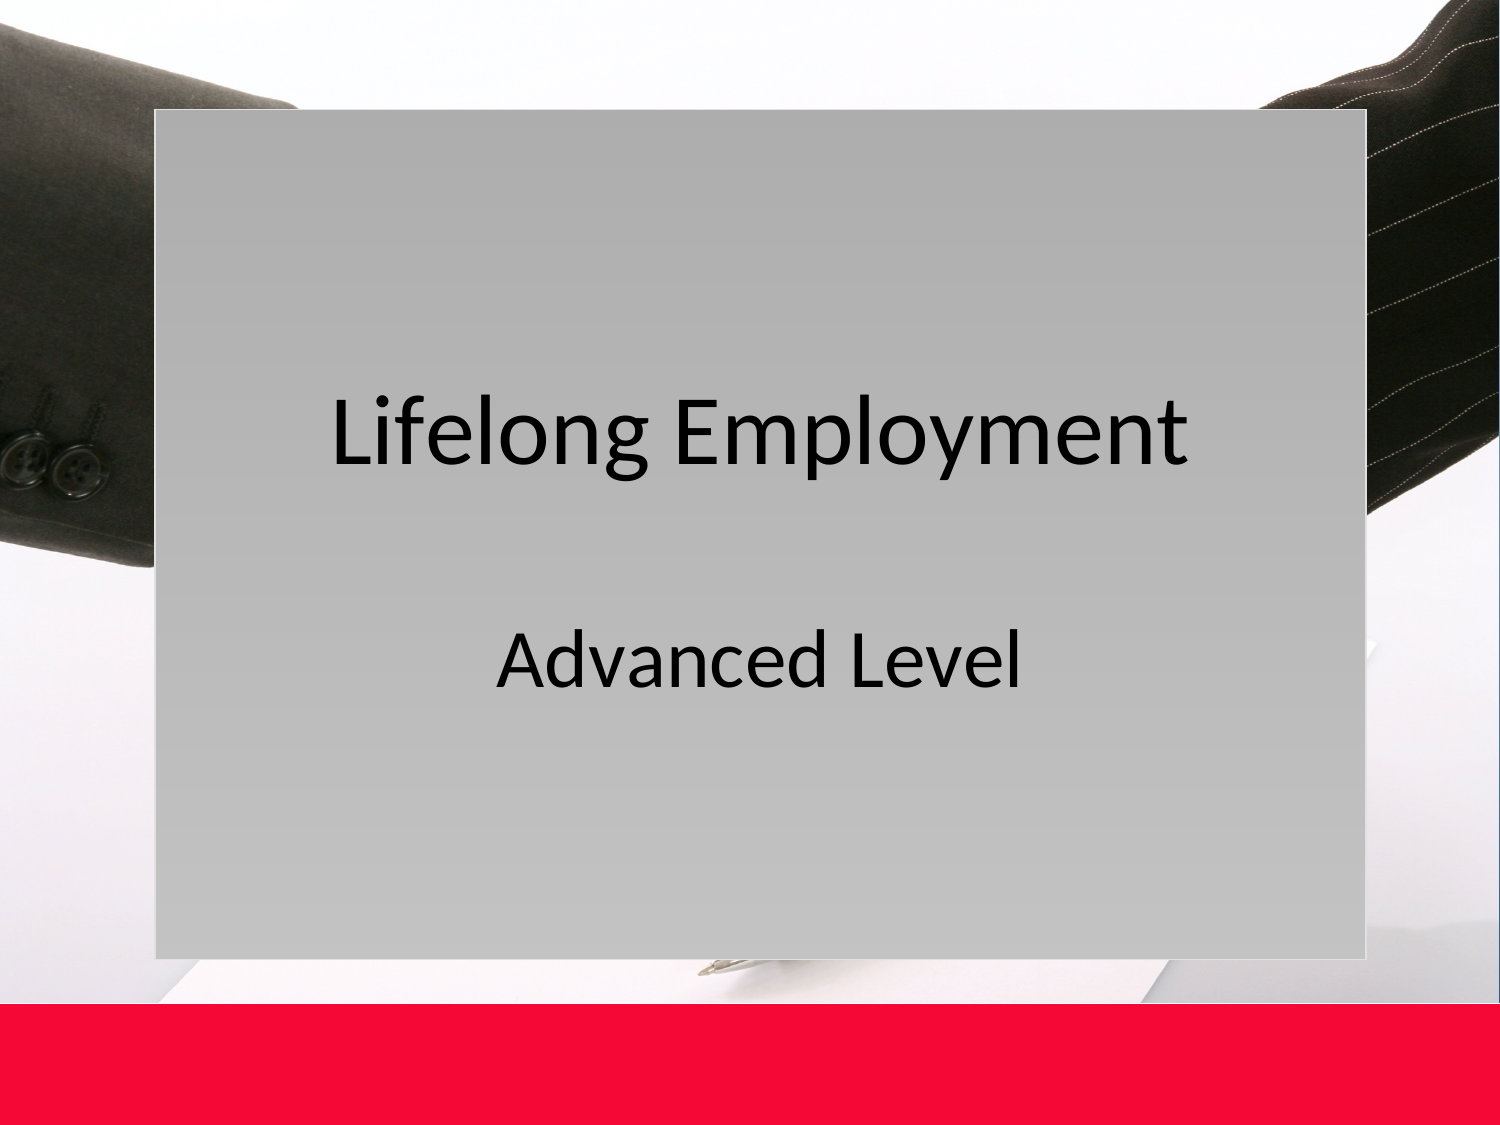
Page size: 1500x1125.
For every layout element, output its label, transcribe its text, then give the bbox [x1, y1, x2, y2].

text_box Lifelong Employment Advanced Level [155, 109, 1366, 959]
